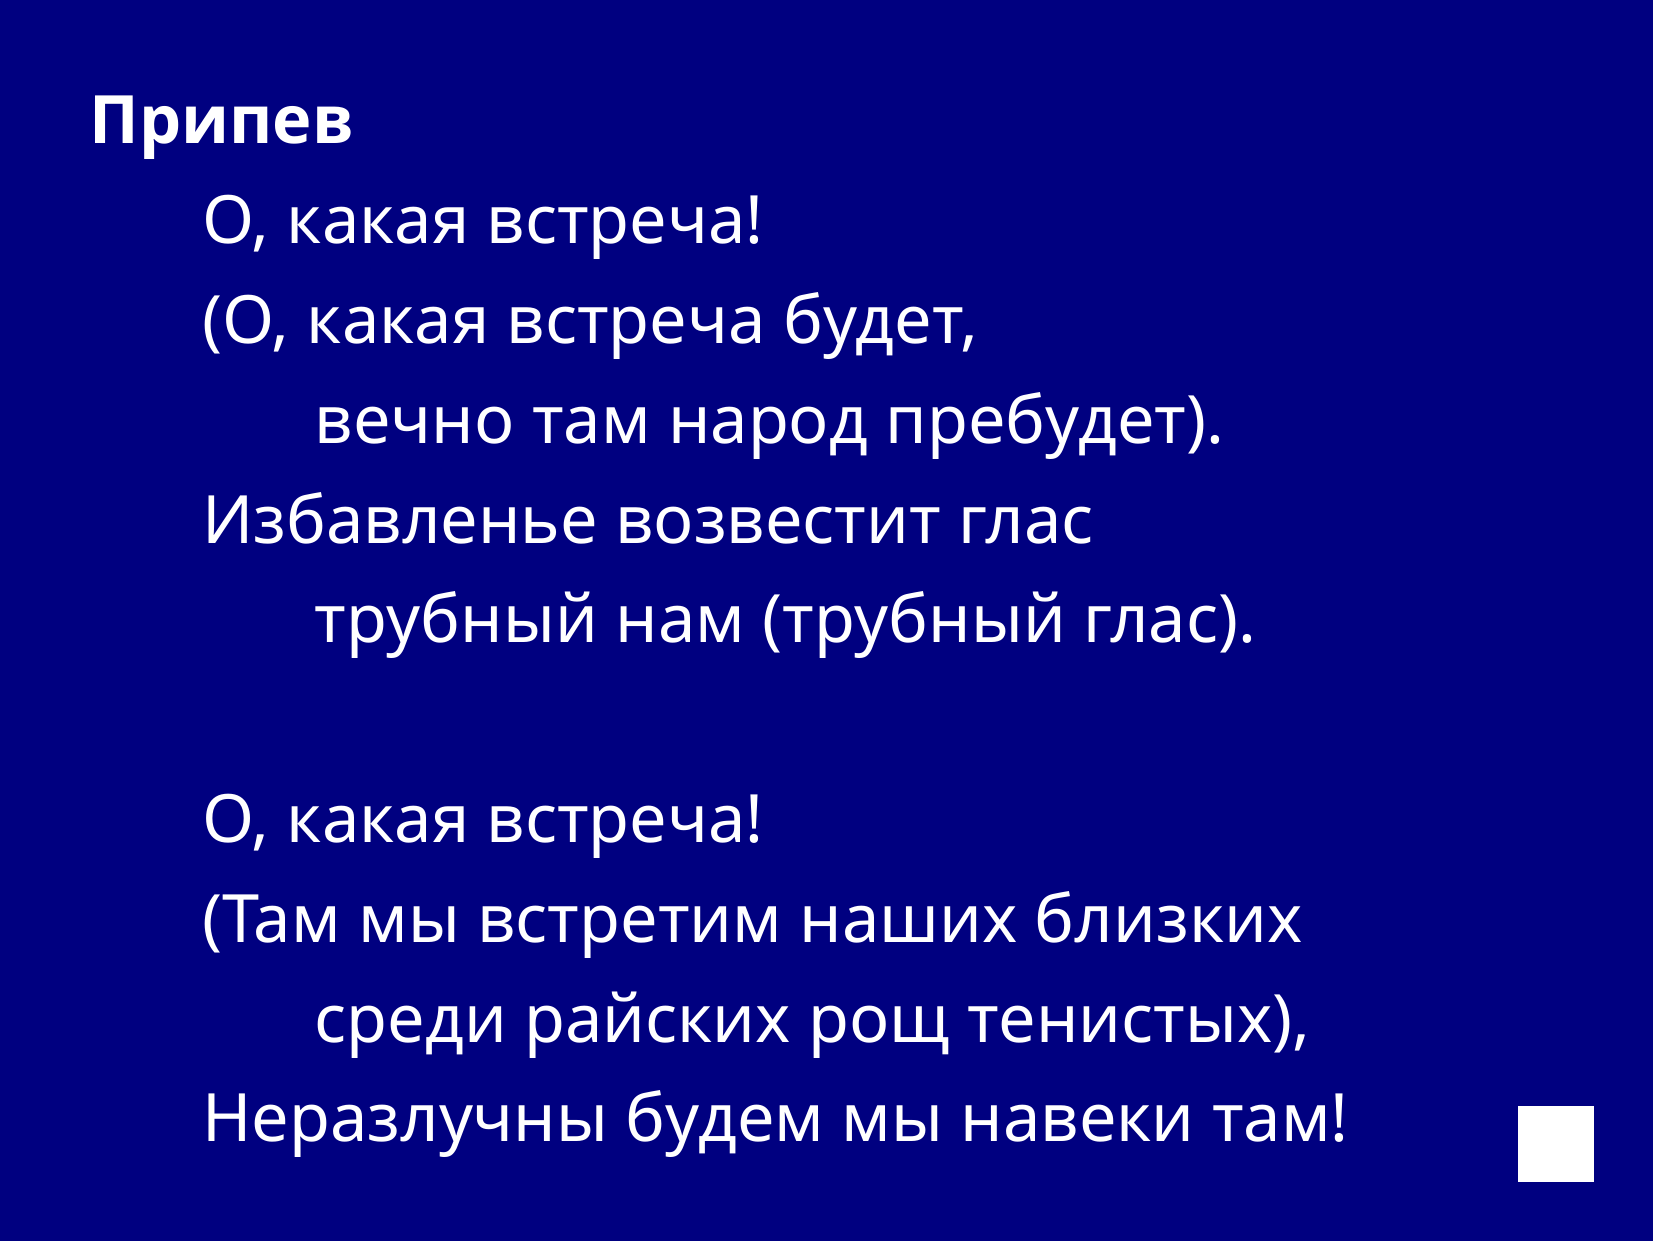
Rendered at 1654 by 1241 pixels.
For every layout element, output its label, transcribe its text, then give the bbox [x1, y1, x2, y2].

text_box Припев О, какая встреча! (О, какая встреча будет, вечно там народ пребудет). Избавленье возвестит глас трубный нам (трубный глас). О, какая встреча! (Там мы встретим наших близких среди райских рощ тенистых), Неразлучны будем мы навеки там! [75, 56, 1576, 1163]
text_box [1518, 1106, 1594, 1182]
